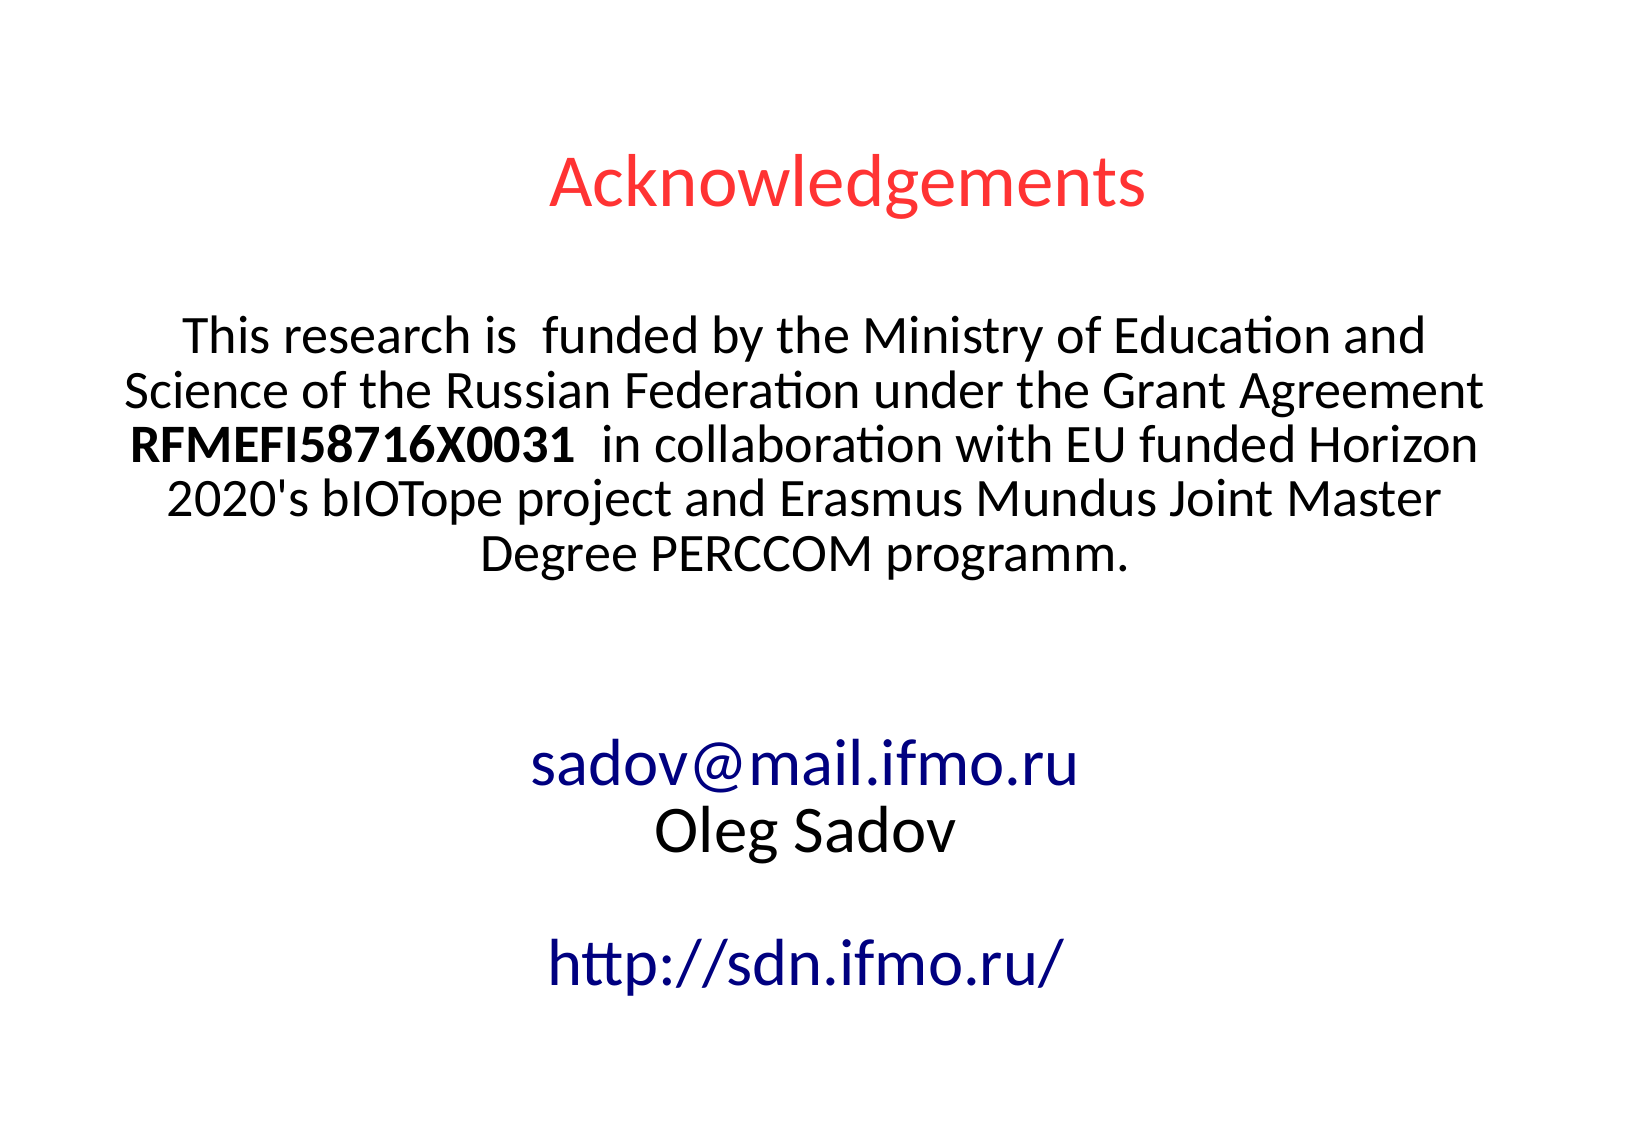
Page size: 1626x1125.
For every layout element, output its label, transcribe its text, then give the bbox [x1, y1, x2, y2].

title This research is funded by the Ministry of Education and Science of the Russian Federation under the Grant Agreement RFMEFI58716X0031 in collaboration with EU funded Horizon 2020's bIOTope project and Erasmus Mundus Joint Master Degree PERCCOM programm. sadov@mail.ifmo.ru Oleg Sadov http://sdn.ifmo.ru/ [115, 313, 1497, 1003]
list Acknowledgements [90, 149, 1553, 232]
